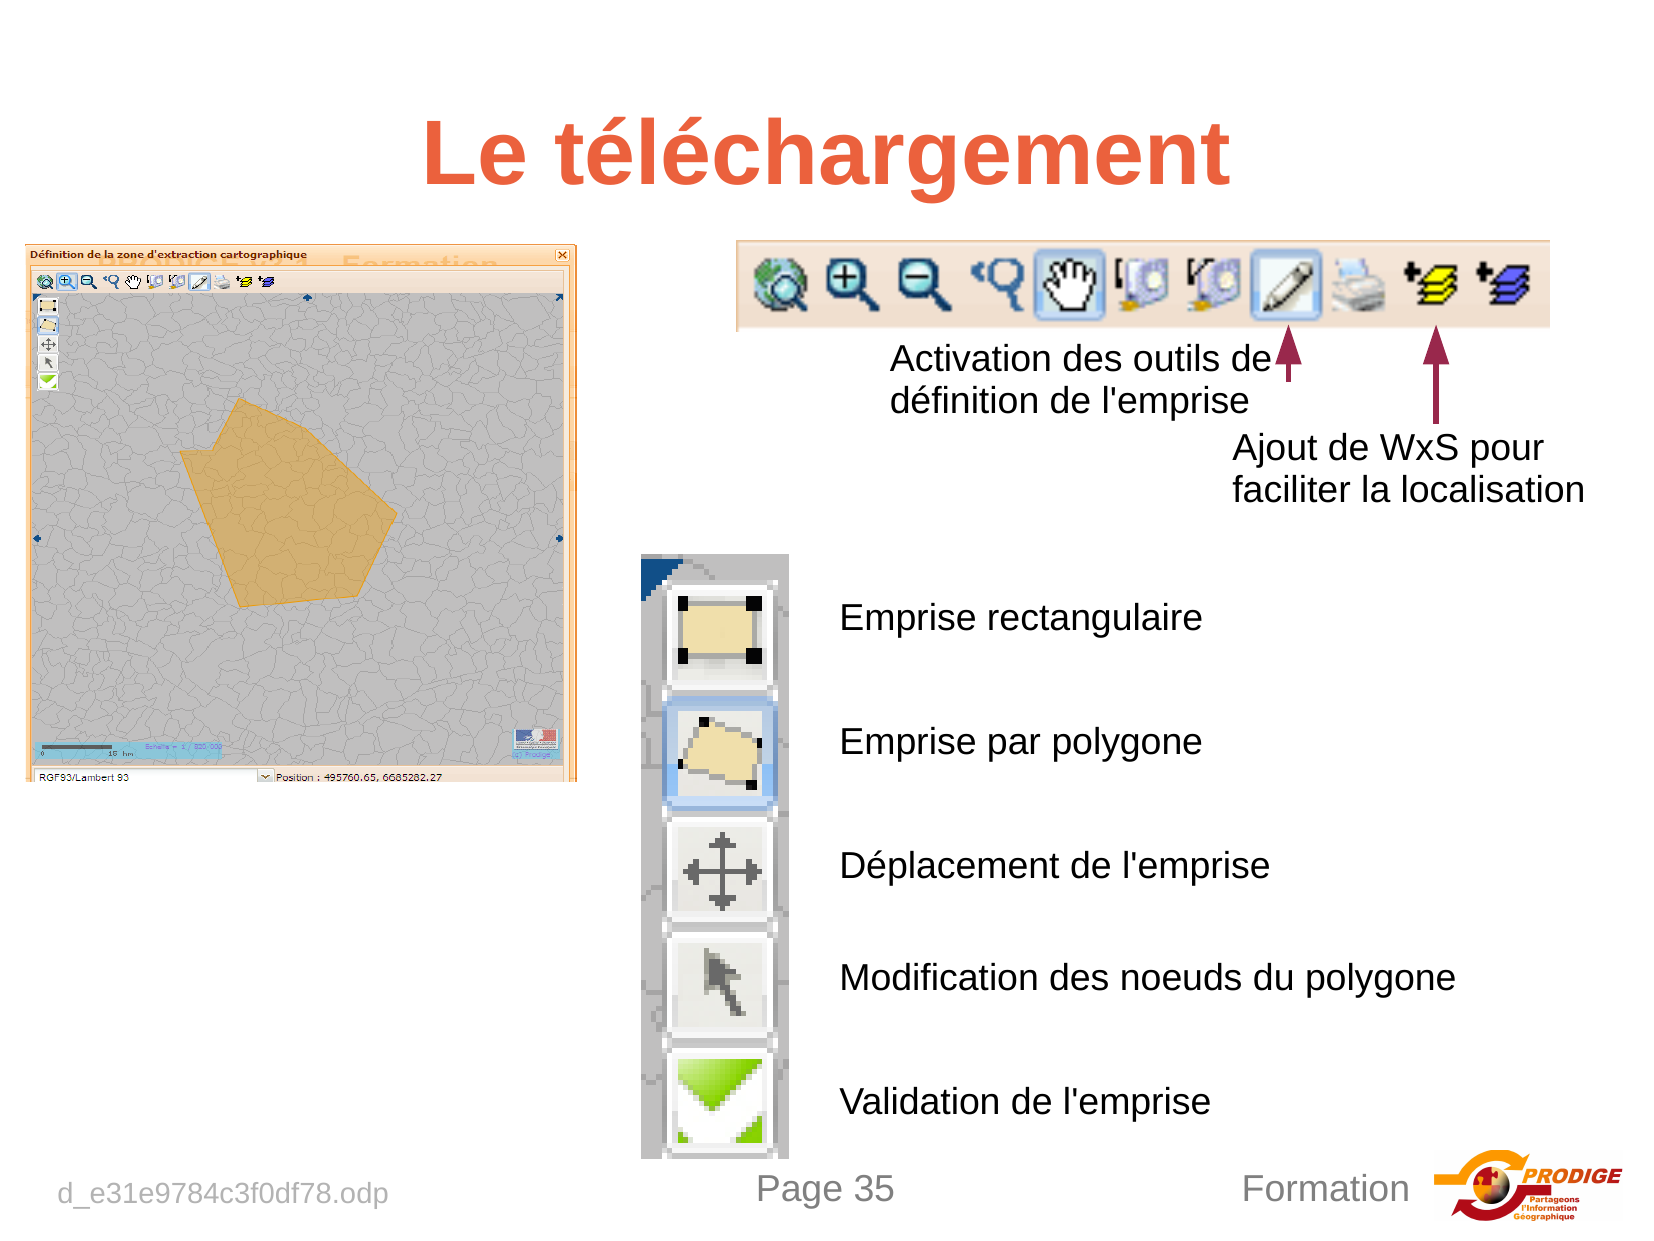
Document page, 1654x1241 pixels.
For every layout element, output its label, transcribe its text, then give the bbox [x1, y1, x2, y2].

text_box Emprise rectangulaire [824, 588, 1218, 646]
text_box Ajout de WxS pour faciliter la localisation [1217, 419, 1601, 519]
text_box Déplacement de l'emprise [824, 836, 1286, 894]
text_box Modification des noeuds du polygone [824, 949, 1471, 1007]
picture [1434, 1150, 1623, 1221]
title Le téléchargement [82, 56, 1571, 250]
picture [641, 554, 789, 1159]
text_box Validation de l'emprise [824, 1073, 1421, 1131]
text_box Emprise par polygone [824, 712, 1218, 770]
text_box Activation des outils de définition de l'emprise [875, 330, 1298, 430]
picture [736, 240, 1550, 332]
picture [25, 244, 577, 782]
